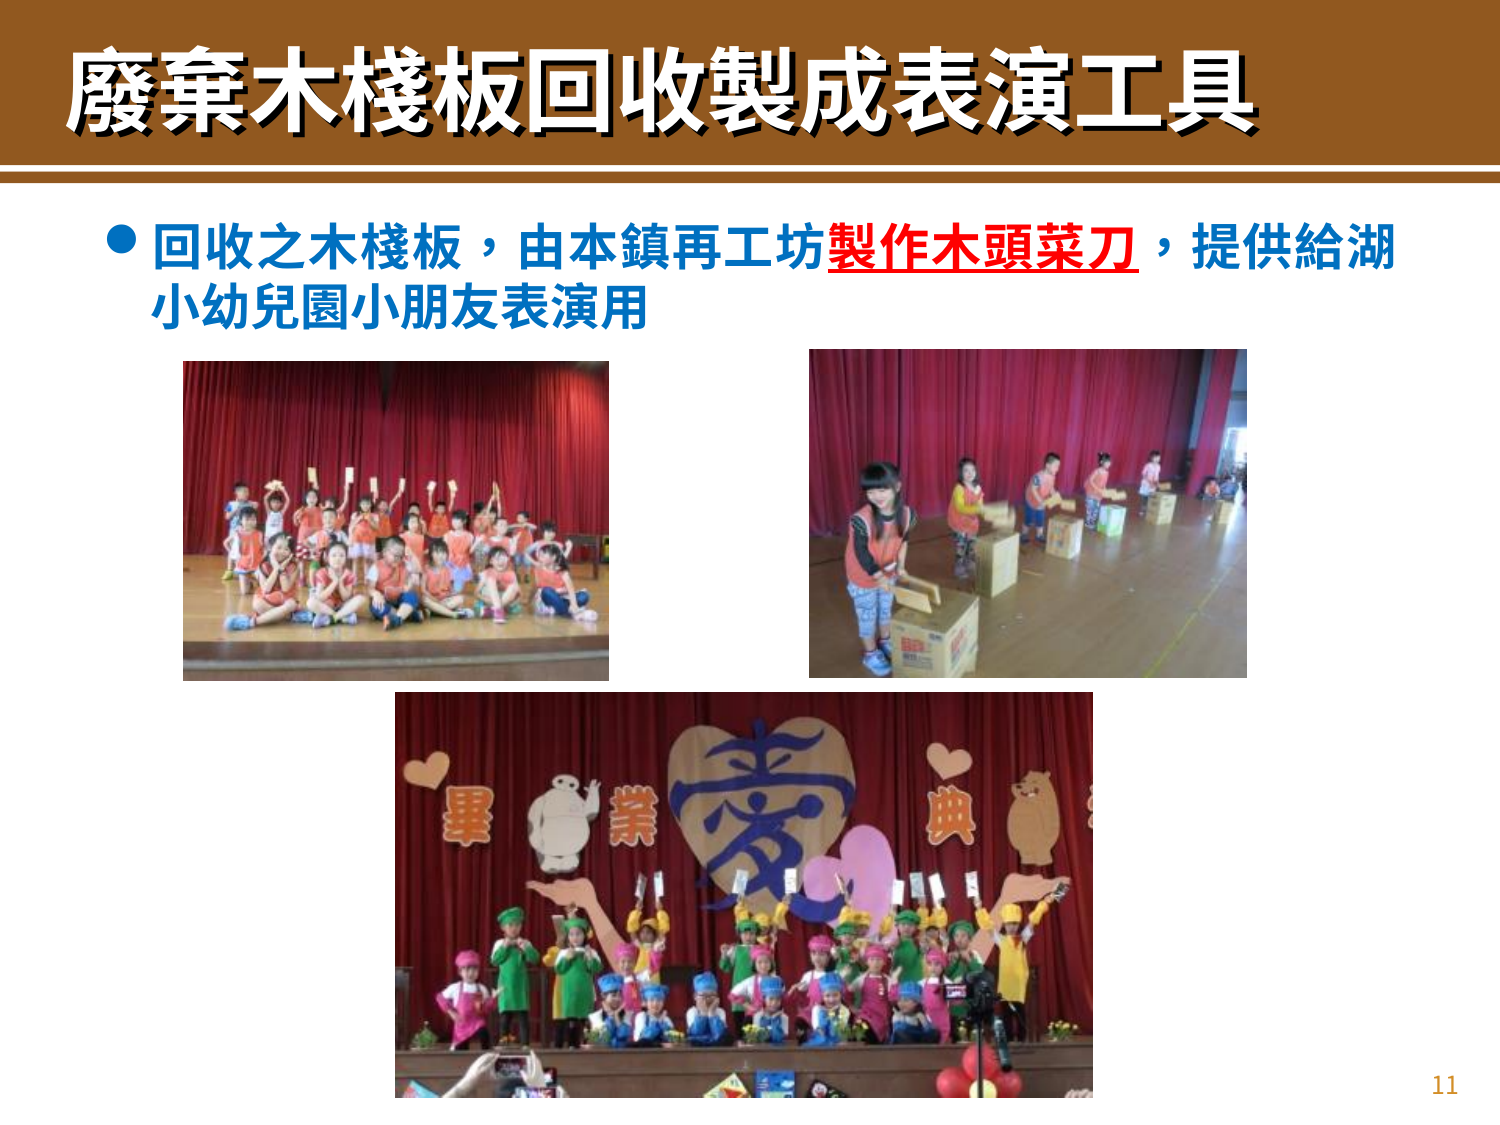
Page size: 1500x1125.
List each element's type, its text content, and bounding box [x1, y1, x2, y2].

title 廢棄木棧板回收製成表演工具 [50, 19, 1476, 157]
text_box 回收之木棧板，由本鎮再工坊製作木頭菜刀，提供給湖小幼兒園小朋友表演用 [46, 207, 1412, 344]
text_box <編號> [1350, 1061, 1475, 1103]
picture [395, 692, 1093, 1098]
picture [183, 361, 609, 681]
picture [809, 349, 1247, 678]
